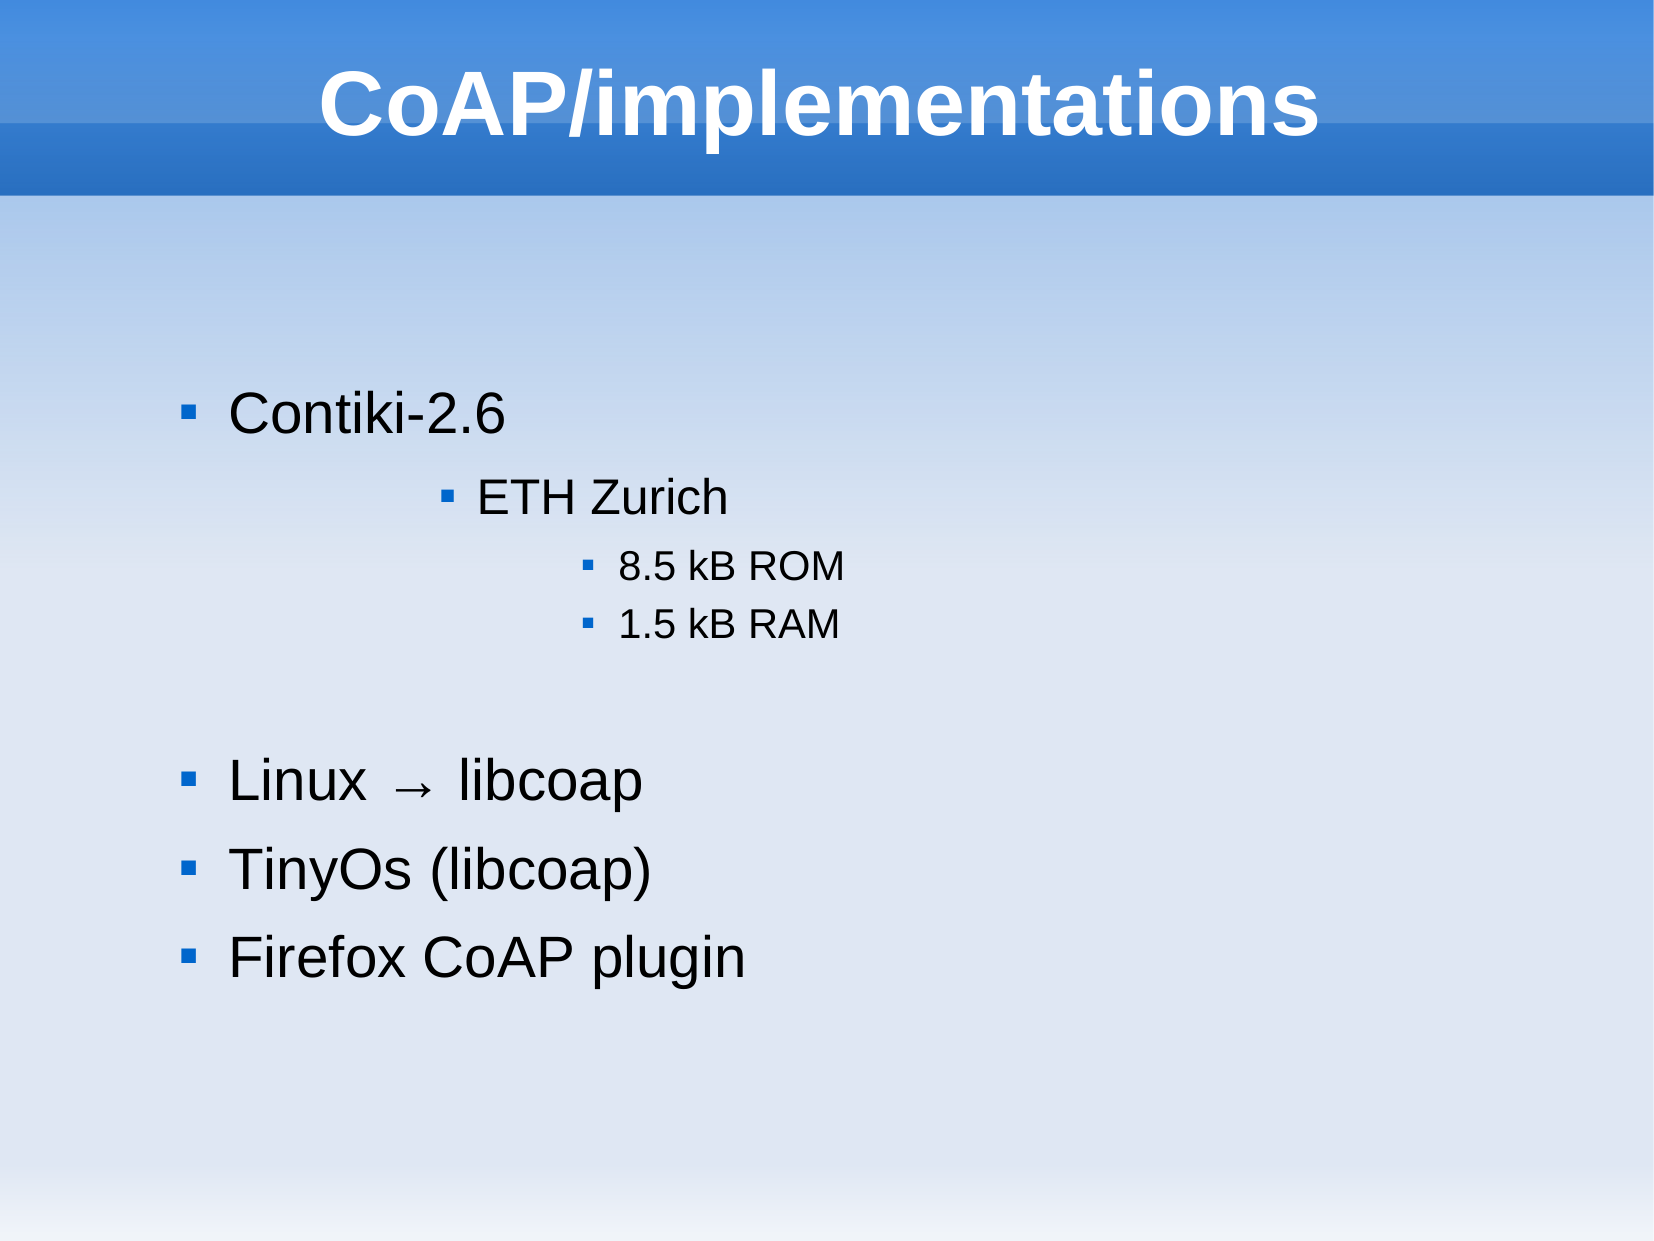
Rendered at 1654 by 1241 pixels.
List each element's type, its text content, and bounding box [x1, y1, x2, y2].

title CoAP/implementations [76, 0, 1565, 208]
picture [0, 0, 1654, 1241]
list Contiki-2.6 ETH Zurich 8.5 kB ROM 1.5 kB RAM Linux → libcoap TinyOs (libcoap) Firefox CoAP plugin [86, 187, 1576, 1079]
